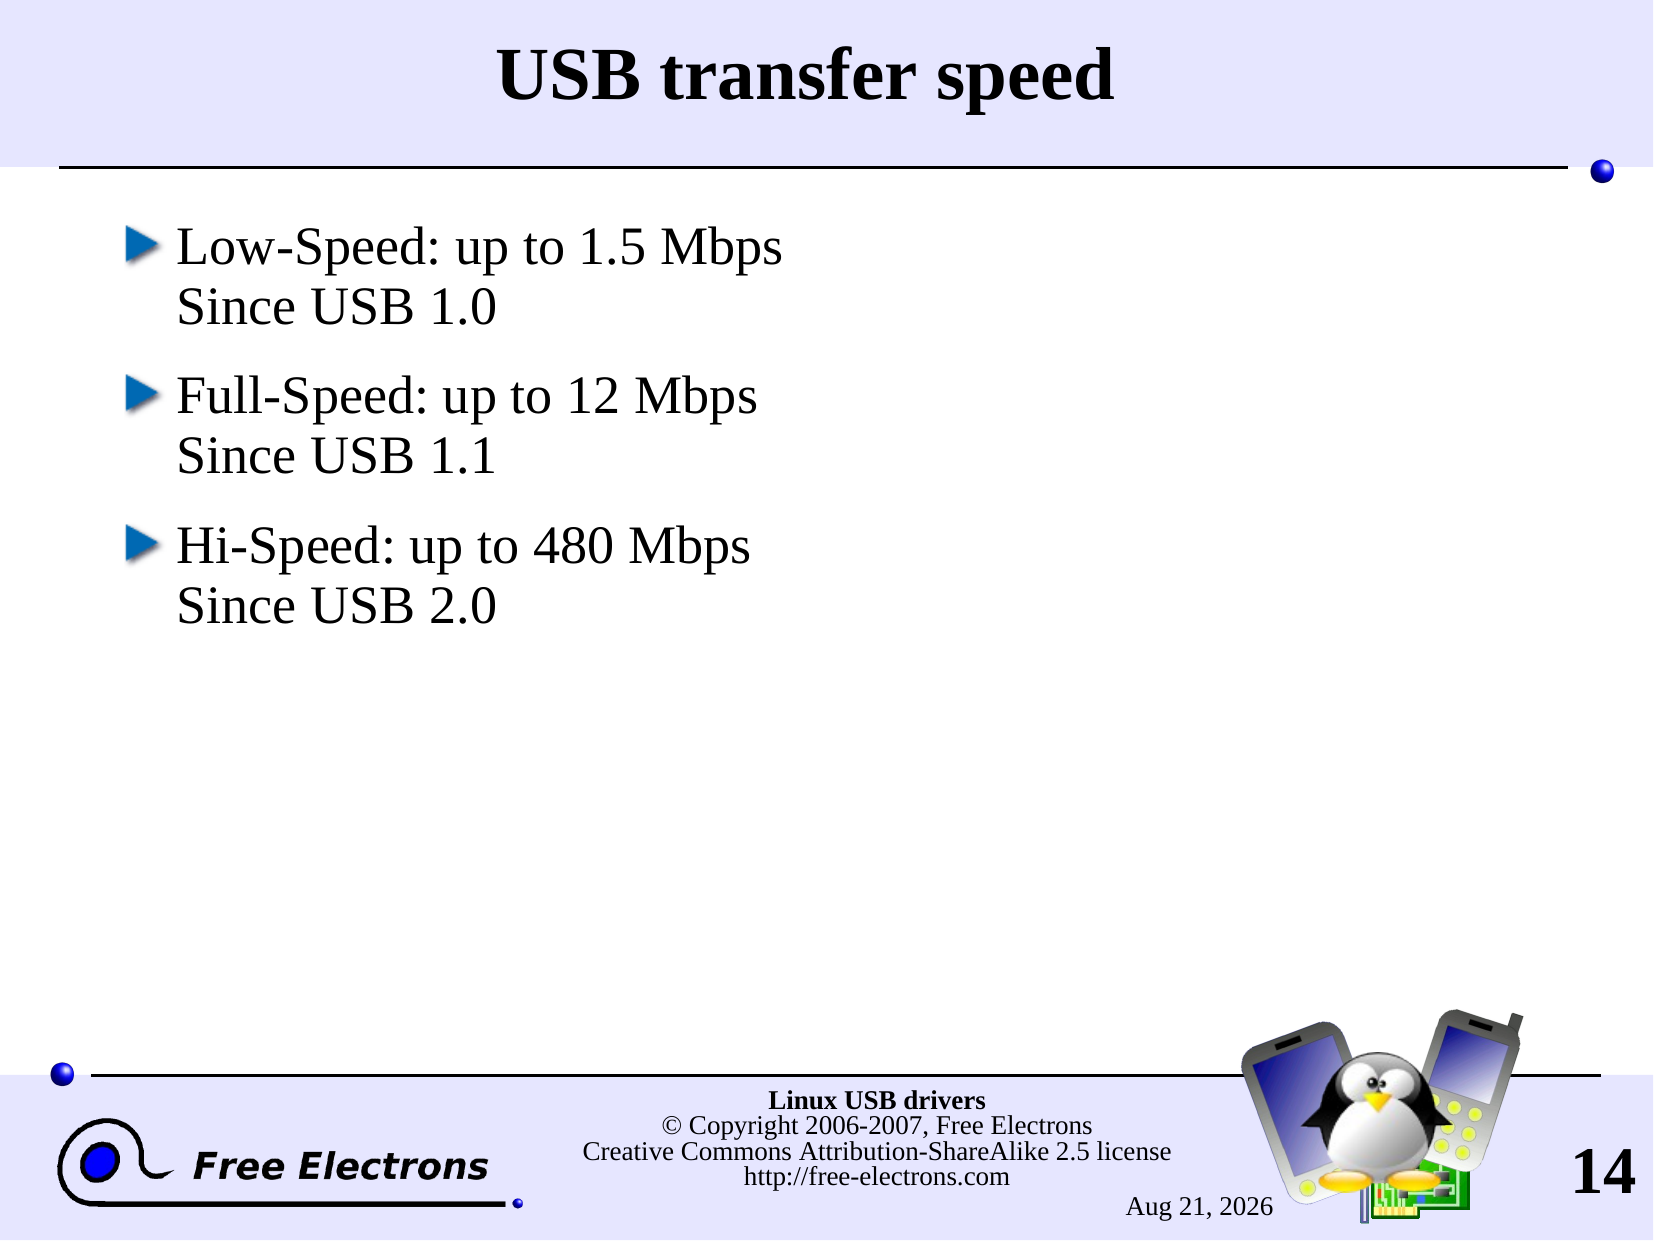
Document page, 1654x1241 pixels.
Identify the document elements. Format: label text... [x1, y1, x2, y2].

title USB transfer speed [60, 25, 1551, 124]
list Low-Speed: up to 1.5 Mbps Since USB 1.0 Full-Speed: up to 12 Mbps Since USB 1.1 Hi-Speed: up to 480 Mbps Since USB 2.0 [105, 216, 1518, 1066]
picture [50, 1107, 527, 1216]
picture [1231, 1007, 1538, 1241]
